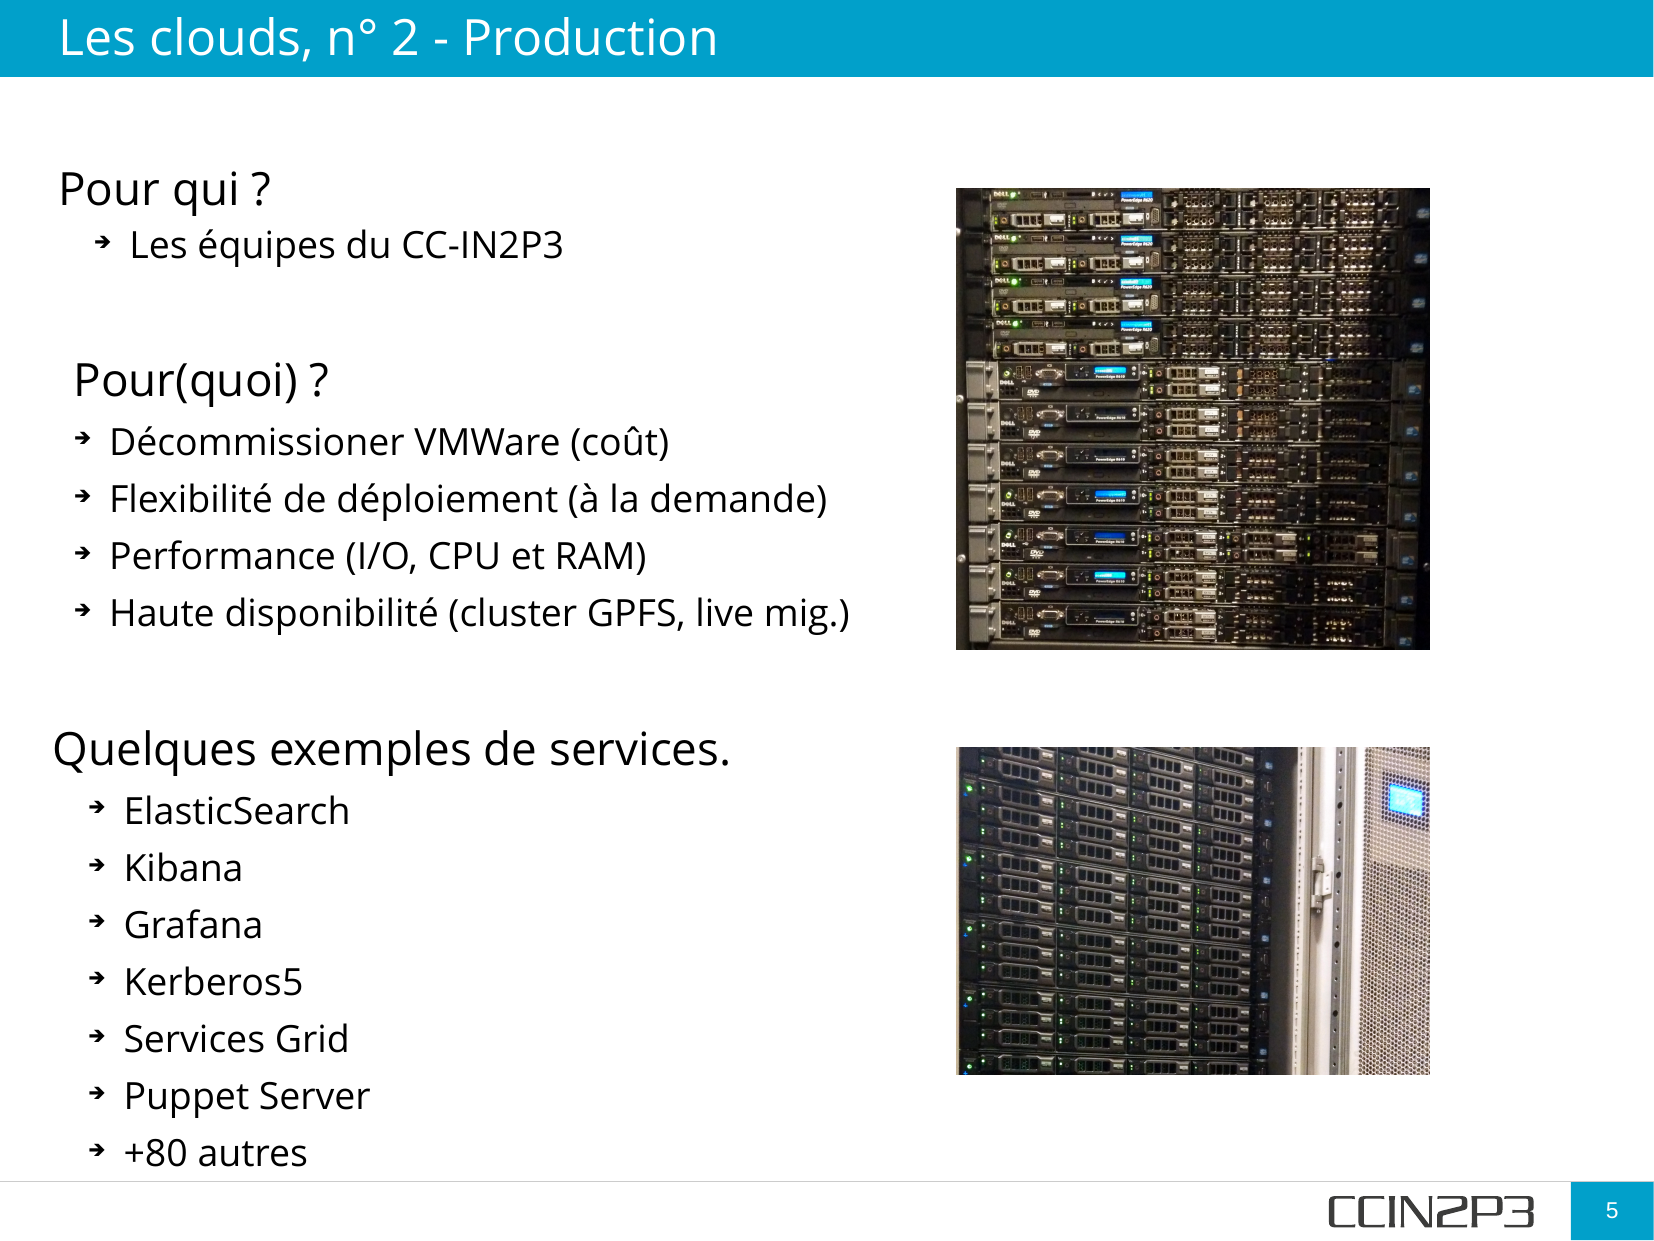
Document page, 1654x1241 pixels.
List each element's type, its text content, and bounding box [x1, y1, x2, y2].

text_box Quelques exemples de services. ElasticSearch Kibana Grafana Kerberos5 Services Grid Puppet Server +80 autres [37, 708, 750, 1186]
picture [956, 188, 1430, 650]
picture [956, 747, 1430, 1075]
text_box Pour(quoi) ? Décommissioner VMWare (coût) Flexibilité de déploiement (à la demande) Performance (I/O, CPU et RAM) Haute disponibilité (cluster GPFS, live mig.) [59, 340, 937, 697]
text_box Pour qui ? Les équipes du CC-IN2P3 [43, 148, 945, 340]
title Les clouds, n° 2 - Production [0, 0, 1654, 77]
